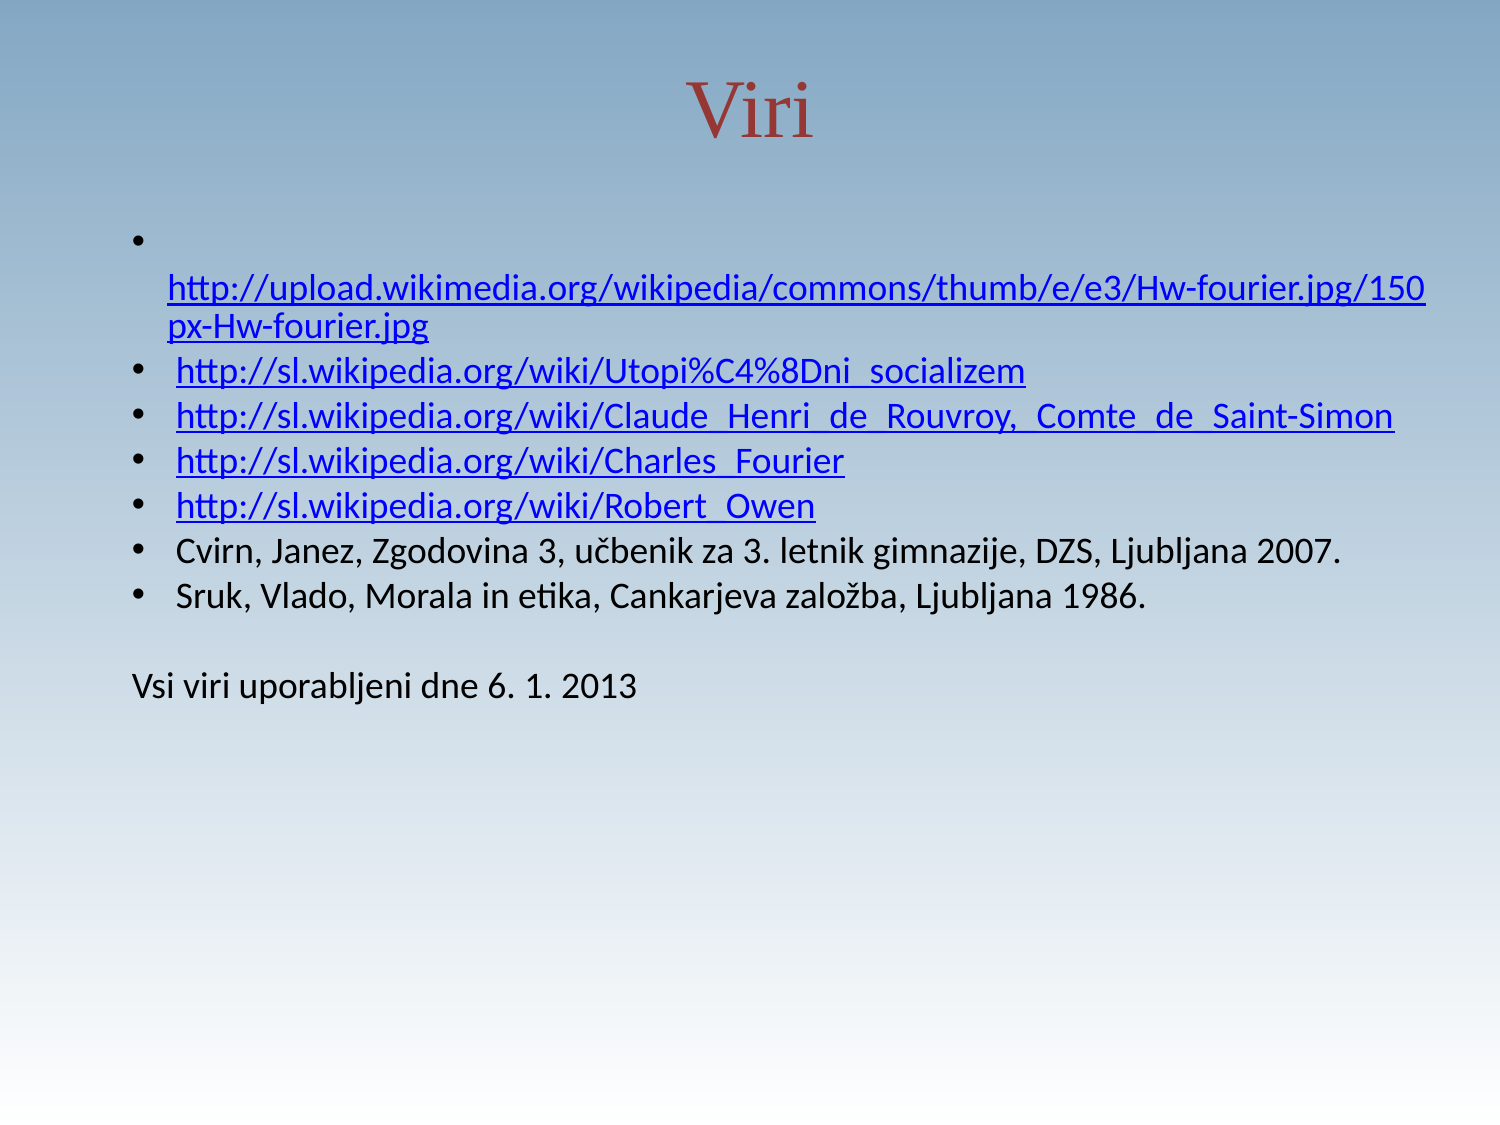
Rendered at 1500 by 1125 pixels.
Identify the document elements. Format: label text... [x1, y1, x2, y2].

text_box http://upload.wikimedia.org/wikipedia/commons/thumb/e/e3/Hw-fourier.jpg/150px-Hw-fourier.jpg http://sl.wikipedia.org/wiki/Utopi%C4%8Dni_socializem http://sl.wikipedia.org/wiki/Claude_Henri_de_Rouvroy,_Comte_de_Saint-Simon http://sl.wikipedia.org/wiki/Charles_Fourier http://sl.wikipedia.org/wiki/Robert_Owen Cvirn, Janez, Zgodovina 3, učbenik za 3. letnik gimnazije, DZS, Ljubljana 2007. Sruk, Vlado, Morala in etika, Cankarjeva založba, Ljubljana 1986. Vsi viri uporabljeni dne 6. 1. 2013 [117, 210, 1442, 811]
text_box Viri [328, 46, 1172, 162]
